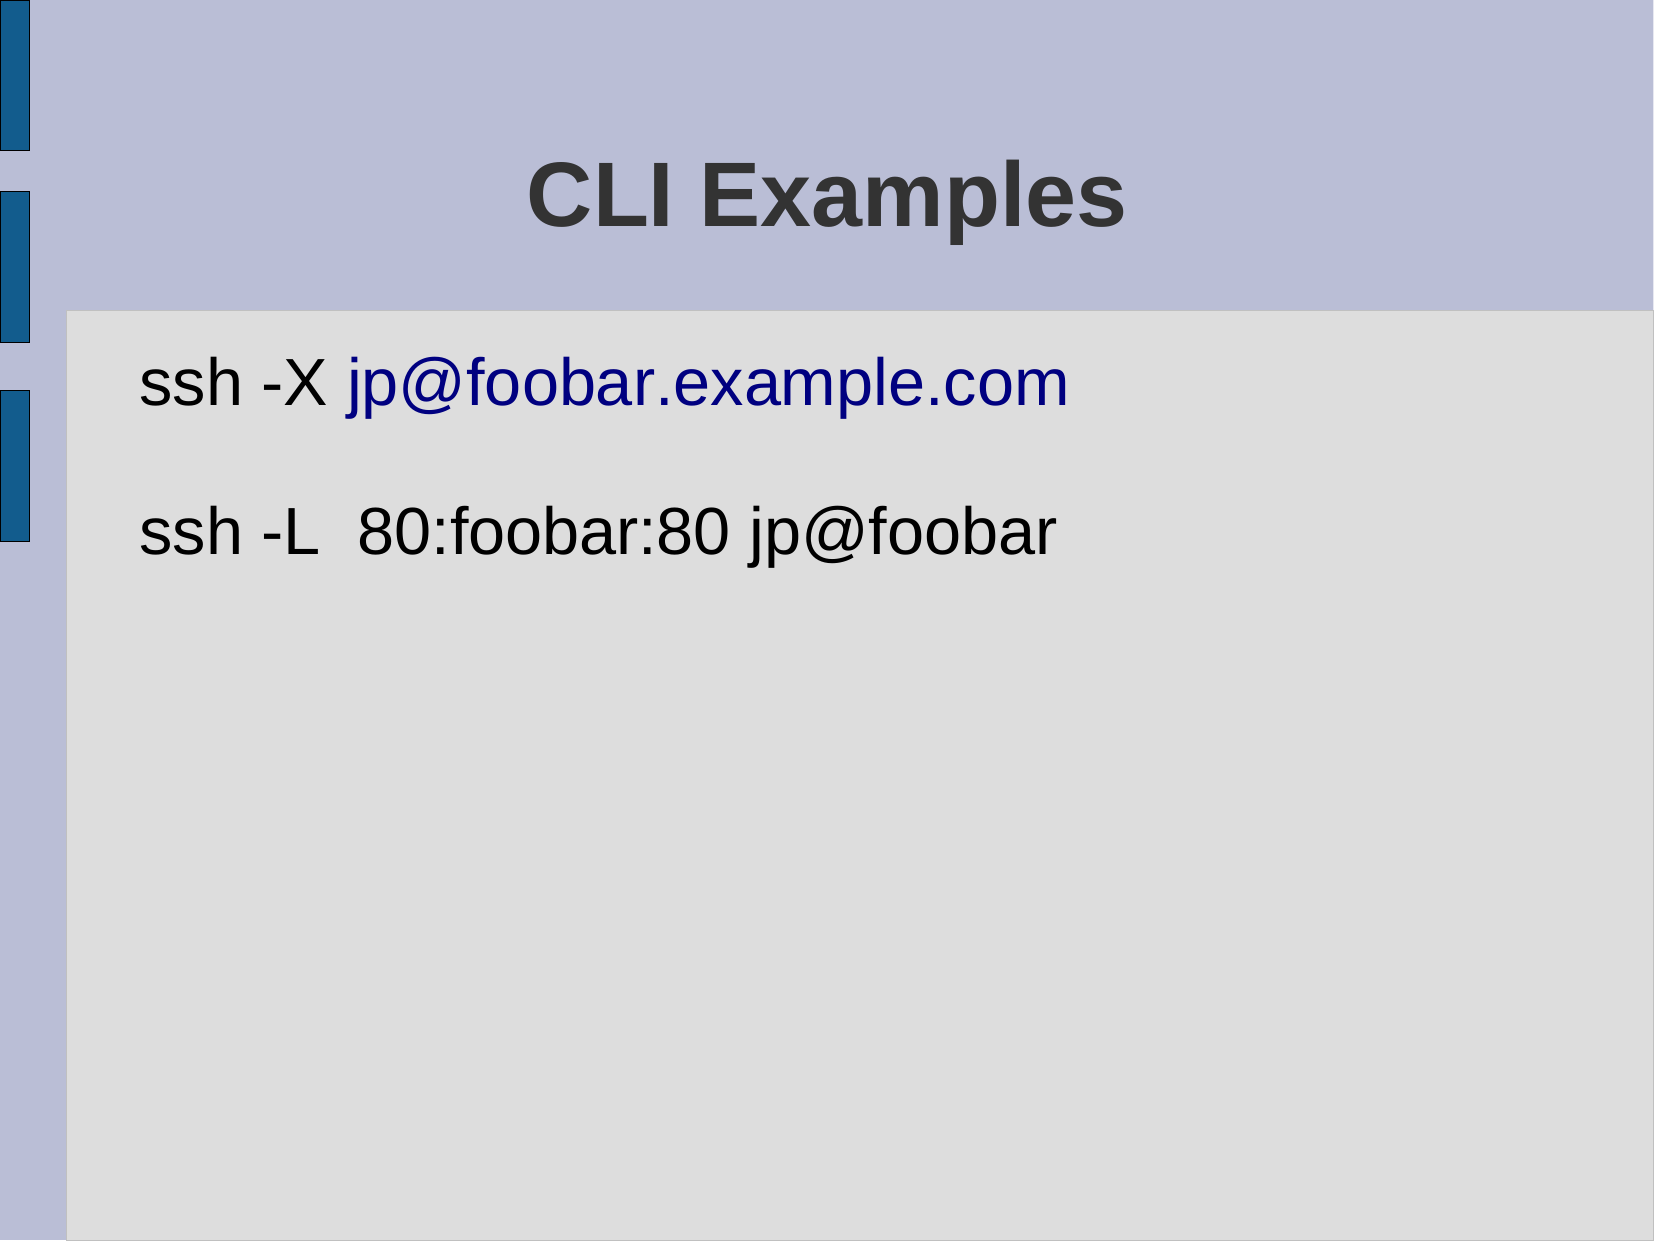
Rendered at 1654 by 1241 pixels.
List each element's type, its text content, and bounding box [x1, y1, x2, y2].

title CLI Examples [121, 98, 1534, 291]
list ssh -X jp@foobar.example.com ssh -L 80:foobar:80 jp@foobar [121, 344, 1534, 1112]
